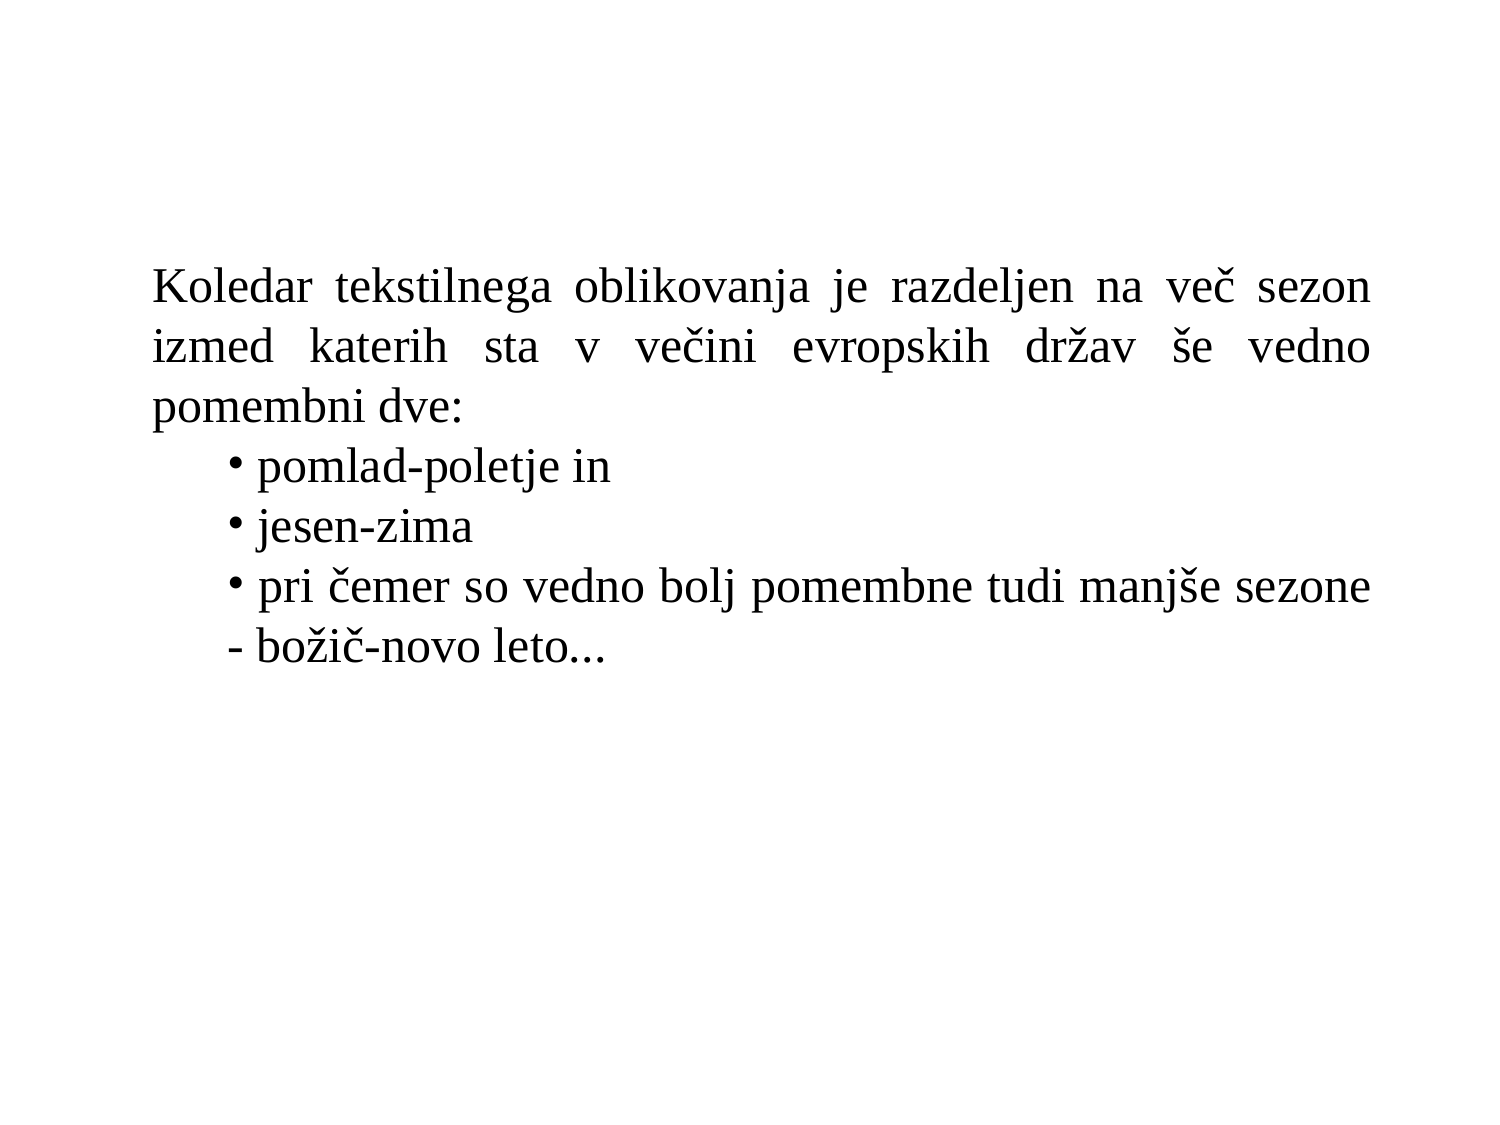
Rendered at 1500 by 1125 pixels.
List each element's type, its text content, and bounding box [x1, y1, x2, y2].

text_box Koledar tekstilnega oblikovanja je razdeljen na več sezon izmed katerih sta v večini evropskih držav še vedno pomembni dve: pomlad-poletje in jesen-zima pri čemer so vedno bolj pomembne tudi manjše sezone - božič-novo leto... [137, 124, 1388, 741]
